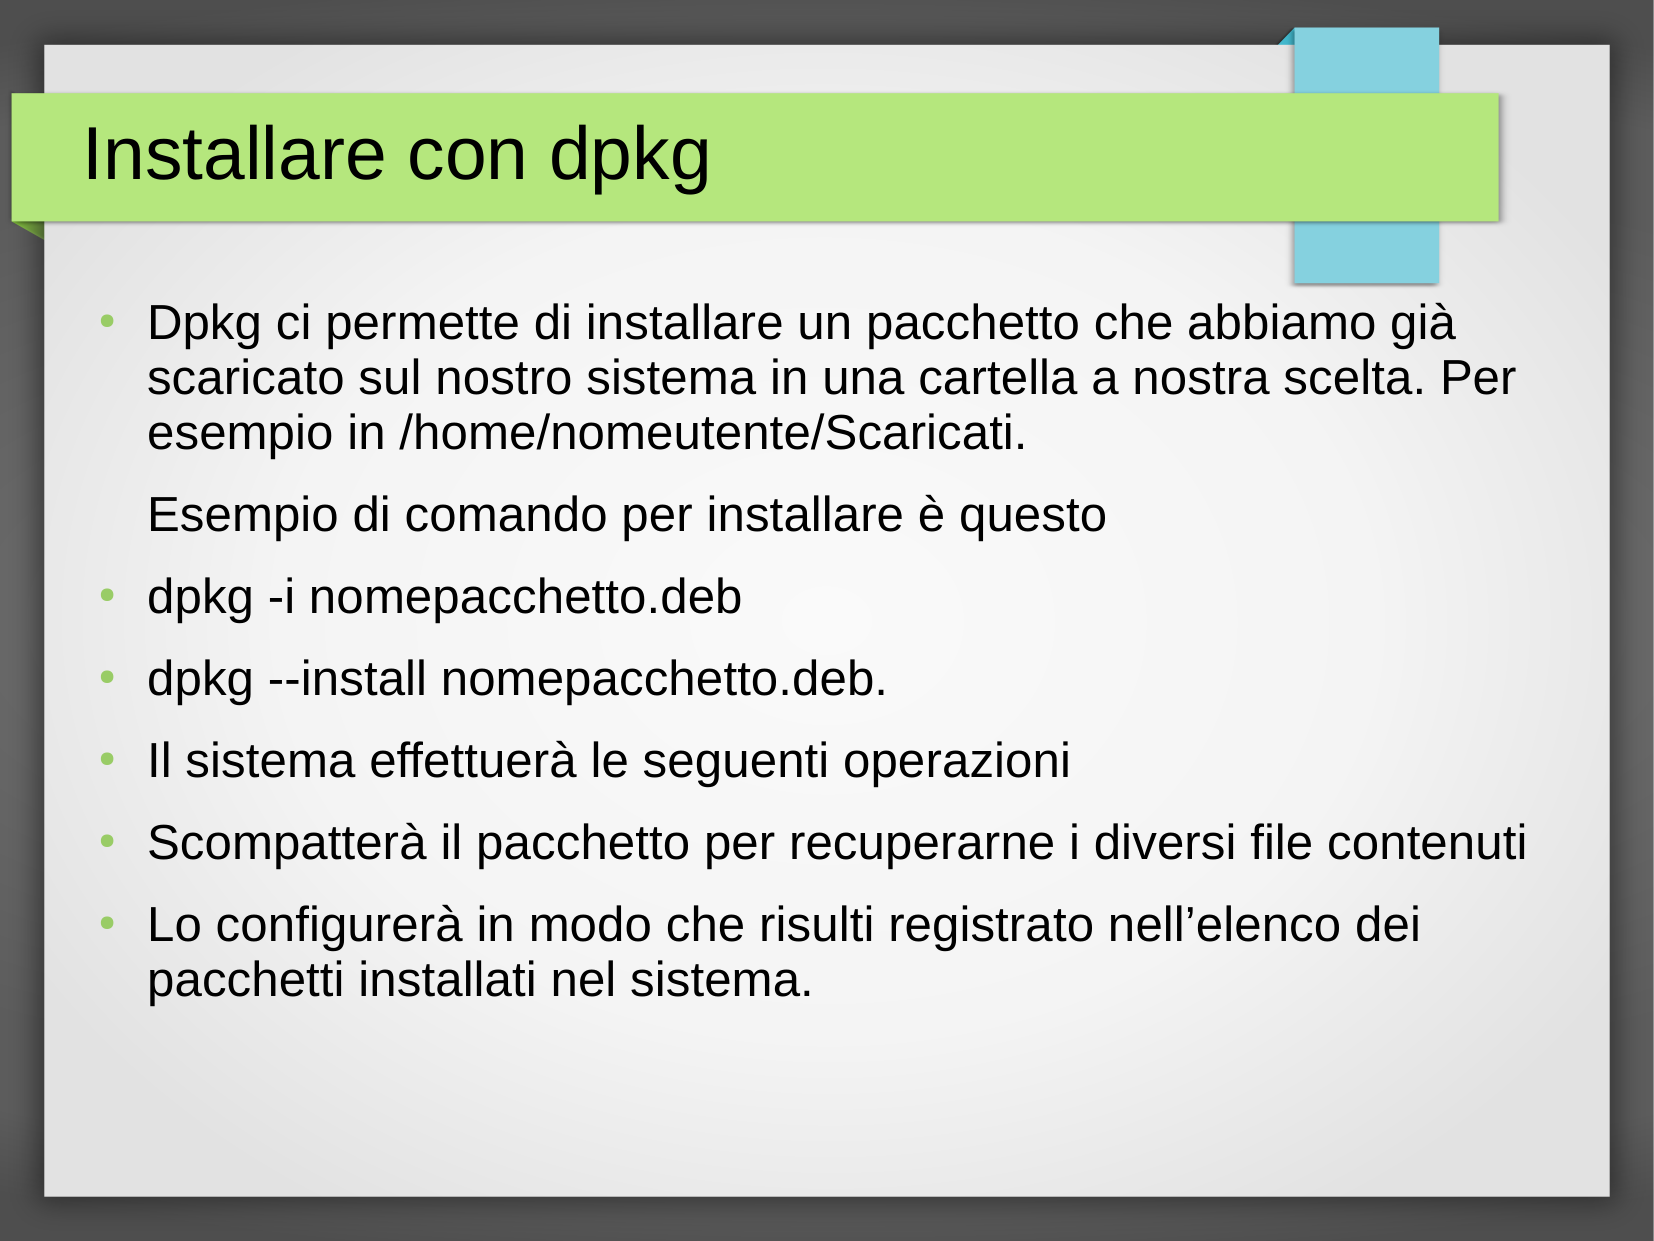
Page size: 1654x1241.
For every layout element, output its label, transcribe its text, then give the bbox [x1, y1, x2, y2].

picture [0, 0, 1654, 1241]
list Dpkg ci permette di installare un pacchetto che abbiamo già scaricato sul nostro sistema in una cartella a nostra scelta. Per esempio in /home/nomeutente/Scaricati. Esempio di comando per installare è questo dpkg -i nomepacchetto.deb dpkg --install nomepacchetto.deb. Il sistema effettuerà le seguenti operazioni Scompatterà il pacchetto per recuperarne i diversi file contenuti Lo configurerà in modo che risulti registrato nell’elenco dei pacchetti installati nel sistema. [82, 295, 1571, 1015]
title Installare con dpkg [82, 94, 1264, 213]
